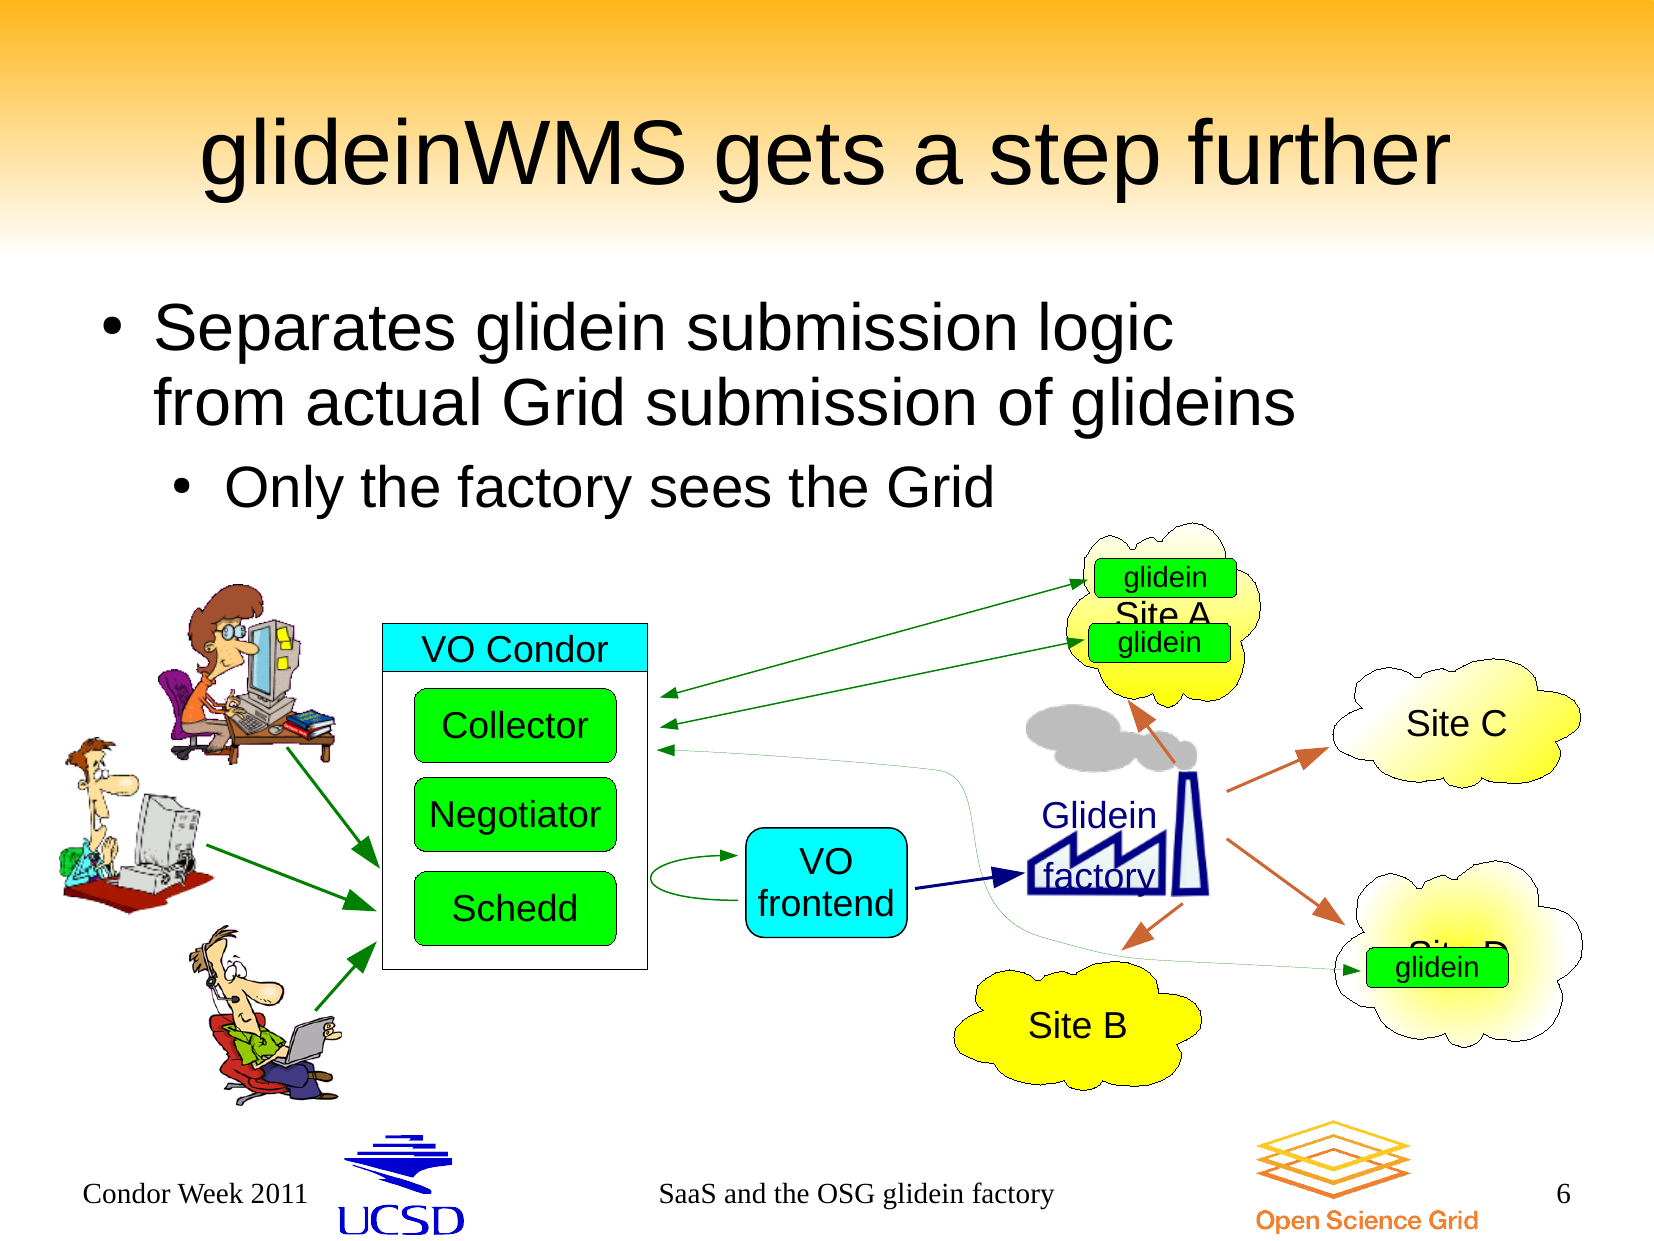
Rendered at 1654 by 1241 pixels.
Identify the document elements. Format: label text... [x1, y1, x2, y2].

title glideinWMS gets a step further [82, 56, 1571, 250]
text_box VO Condor [382, 623, 648, 671]
text_box glidein [1366, 947, 1509, 988]
picture [59, 584, 336, 915]
text_box glidein [1094, 558, 1237, 598]
text_box Site D [1334, 860, 1583, 1048]
text_box glidein [1088, 623, 1231, 663]
text_box Collector [414, 688, 617, 763]
text_box VO frontend [745, 827, 908, 938]
text_box Schedd [414, 871, 617, 946]
text_box Glidein factory [1019, 787, 1179, 905]
text_box Site A [1066, 522, 1261, 708]
text_box Negotiator [414, 777, 617, 852]
text_box Site C [1332, 658, 1581, 789]
text_box [382, 671, 648, 970]
list Separates glidein submission logic from actual Grid submission of glideins Only the factory sees the Grid [82, 290, 1571, 1109]
picture [337, 1135, 464, 1235]
picture [1255, 1120, 1478, 1234]
picture [189, 925, 342, 1106]
text_box Site B [953, 961, 1202, 1091]
